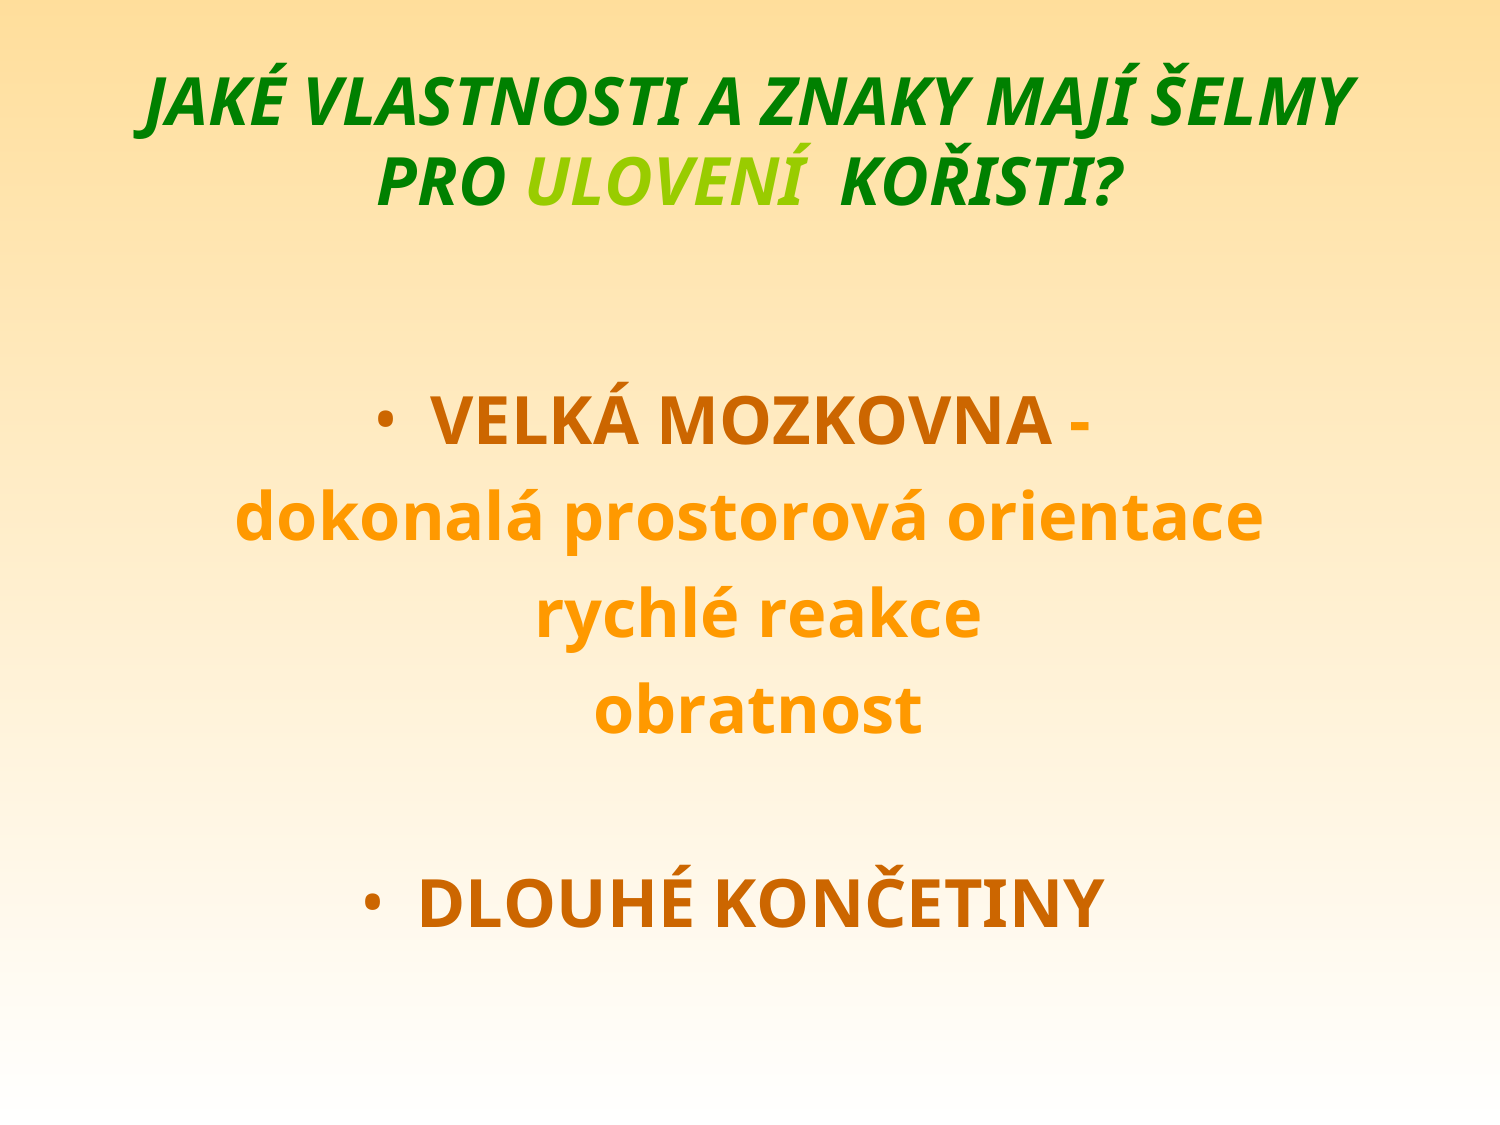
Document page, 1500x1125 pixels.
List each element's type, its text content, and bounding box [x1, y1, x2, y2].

title JAKÉ VLASTNOSTI A ZNAKY MAJÍ ŠELMY PRO ULOVENÍ KOŘISTI? [75, 45, 1426, 233]
list VELKÁ MOZKOVNA - dokonalá prostorová orientace rychlé reakce obratnost DLOUHÉ KONČETINY [75, 262, 1426, 1006]
